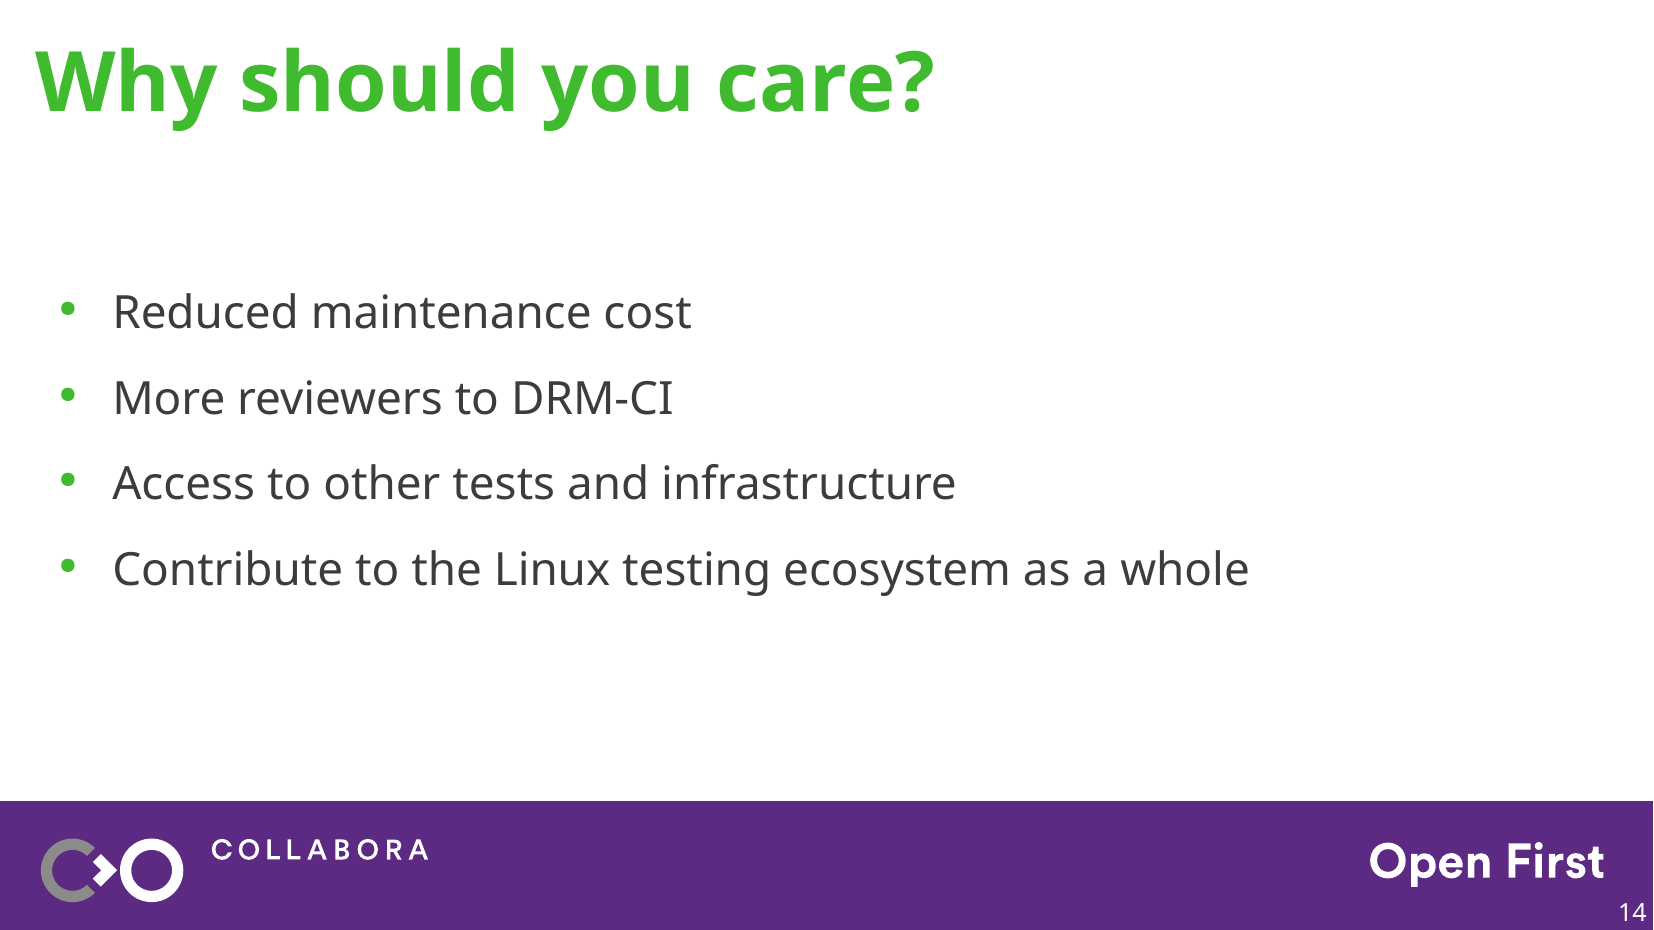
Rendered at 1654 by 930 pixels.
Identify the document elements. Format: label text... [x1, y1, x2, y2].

title Why should you care? [35, 28, 1608, 192]
list Reduced maintenance cost More reviewers to DRM-CI Access to other tests and infrastructure Contribute to the Linux testing ecosystem as a whole [41, 255, 1613, 899]
